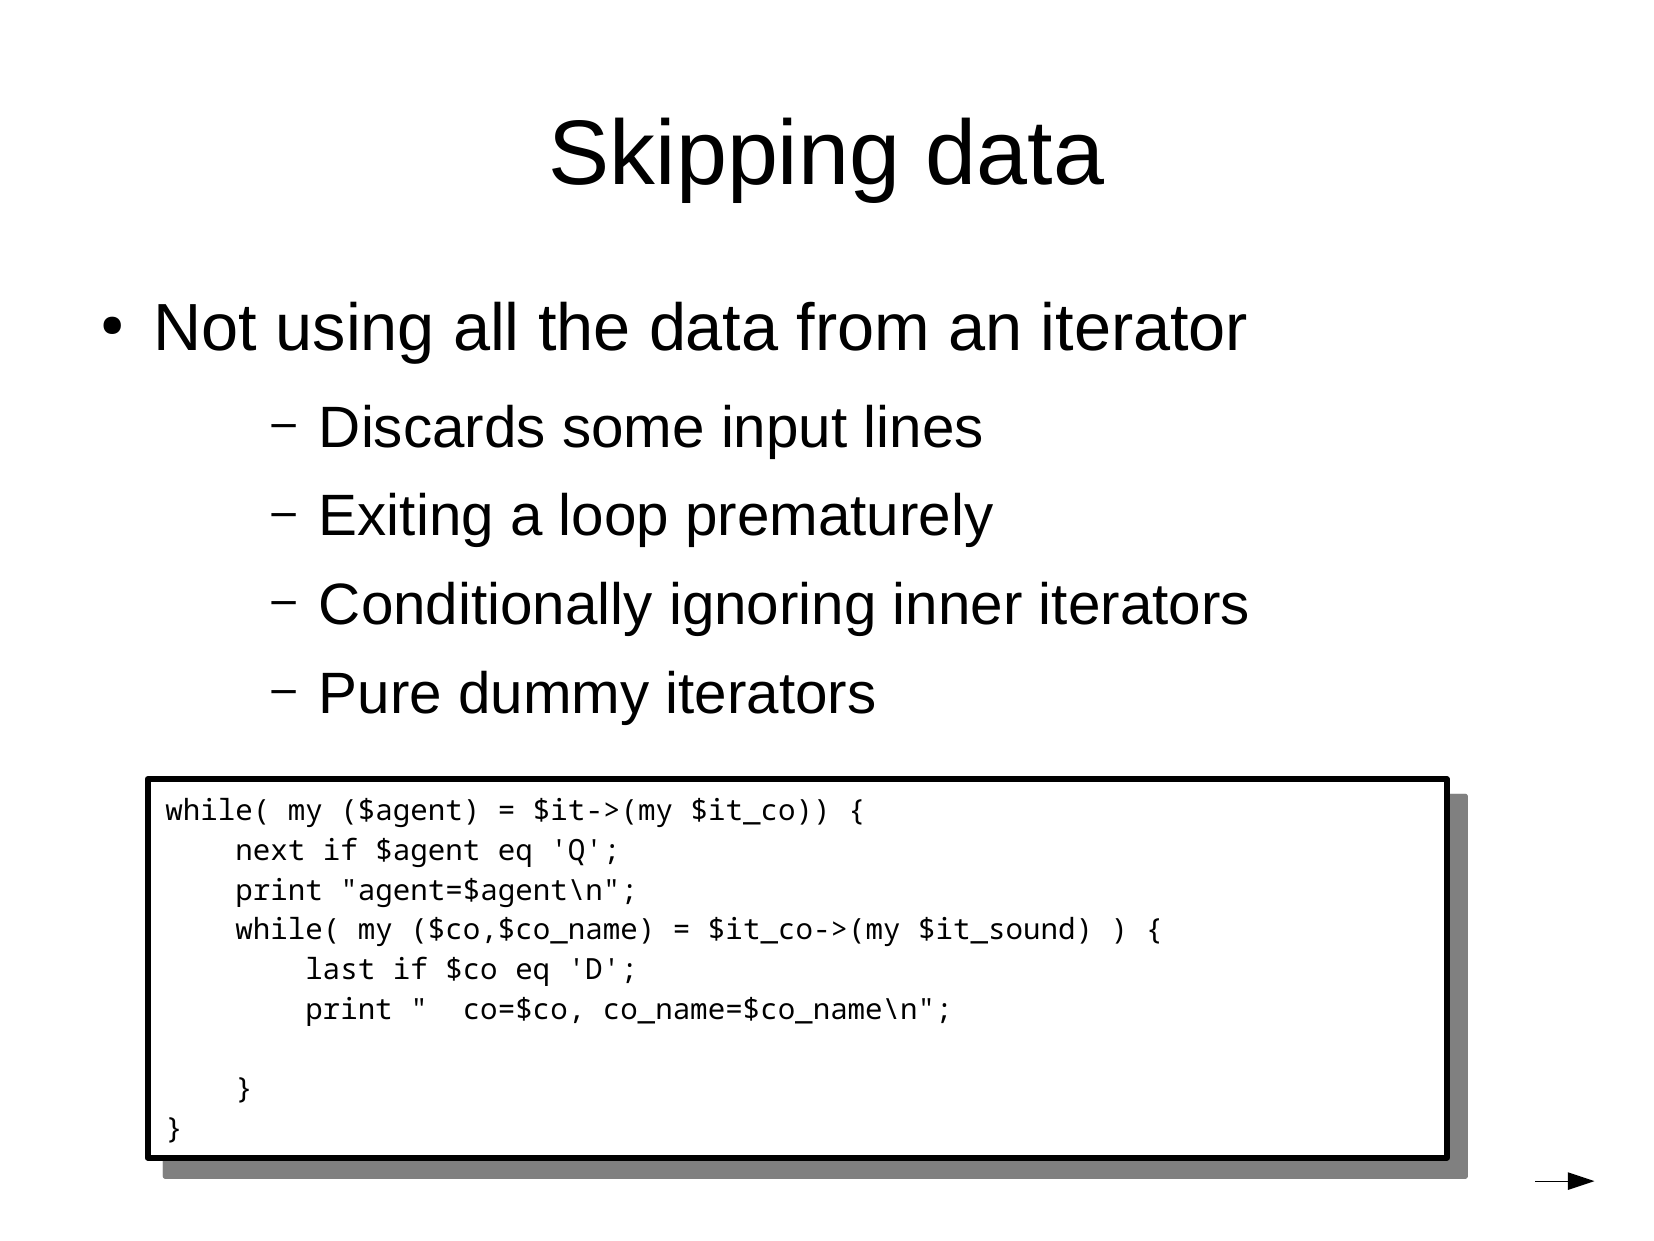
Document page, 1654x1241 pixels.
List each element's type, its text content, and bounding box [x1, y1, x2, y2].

text_box while( my ($agent) = $it->(my $it_co)) { next if $agent eq 'Q'; print "agent=$agent\n"; while( my ($co,$co_name) = $it_co->(my $it_sound) ) { last if $co eq 'D'; print " co=$co, co_name=$co_name\n"; } } [147, 779, 1447, 1063]
list Not using all the data from an iterator Discards some input lines Exiting a loop prematurely Conditionally ignoring inner iterators Pure dummy iterators [82, 290, 1571, 1094]
title Skipping data [82, 56, 1571, 250]
